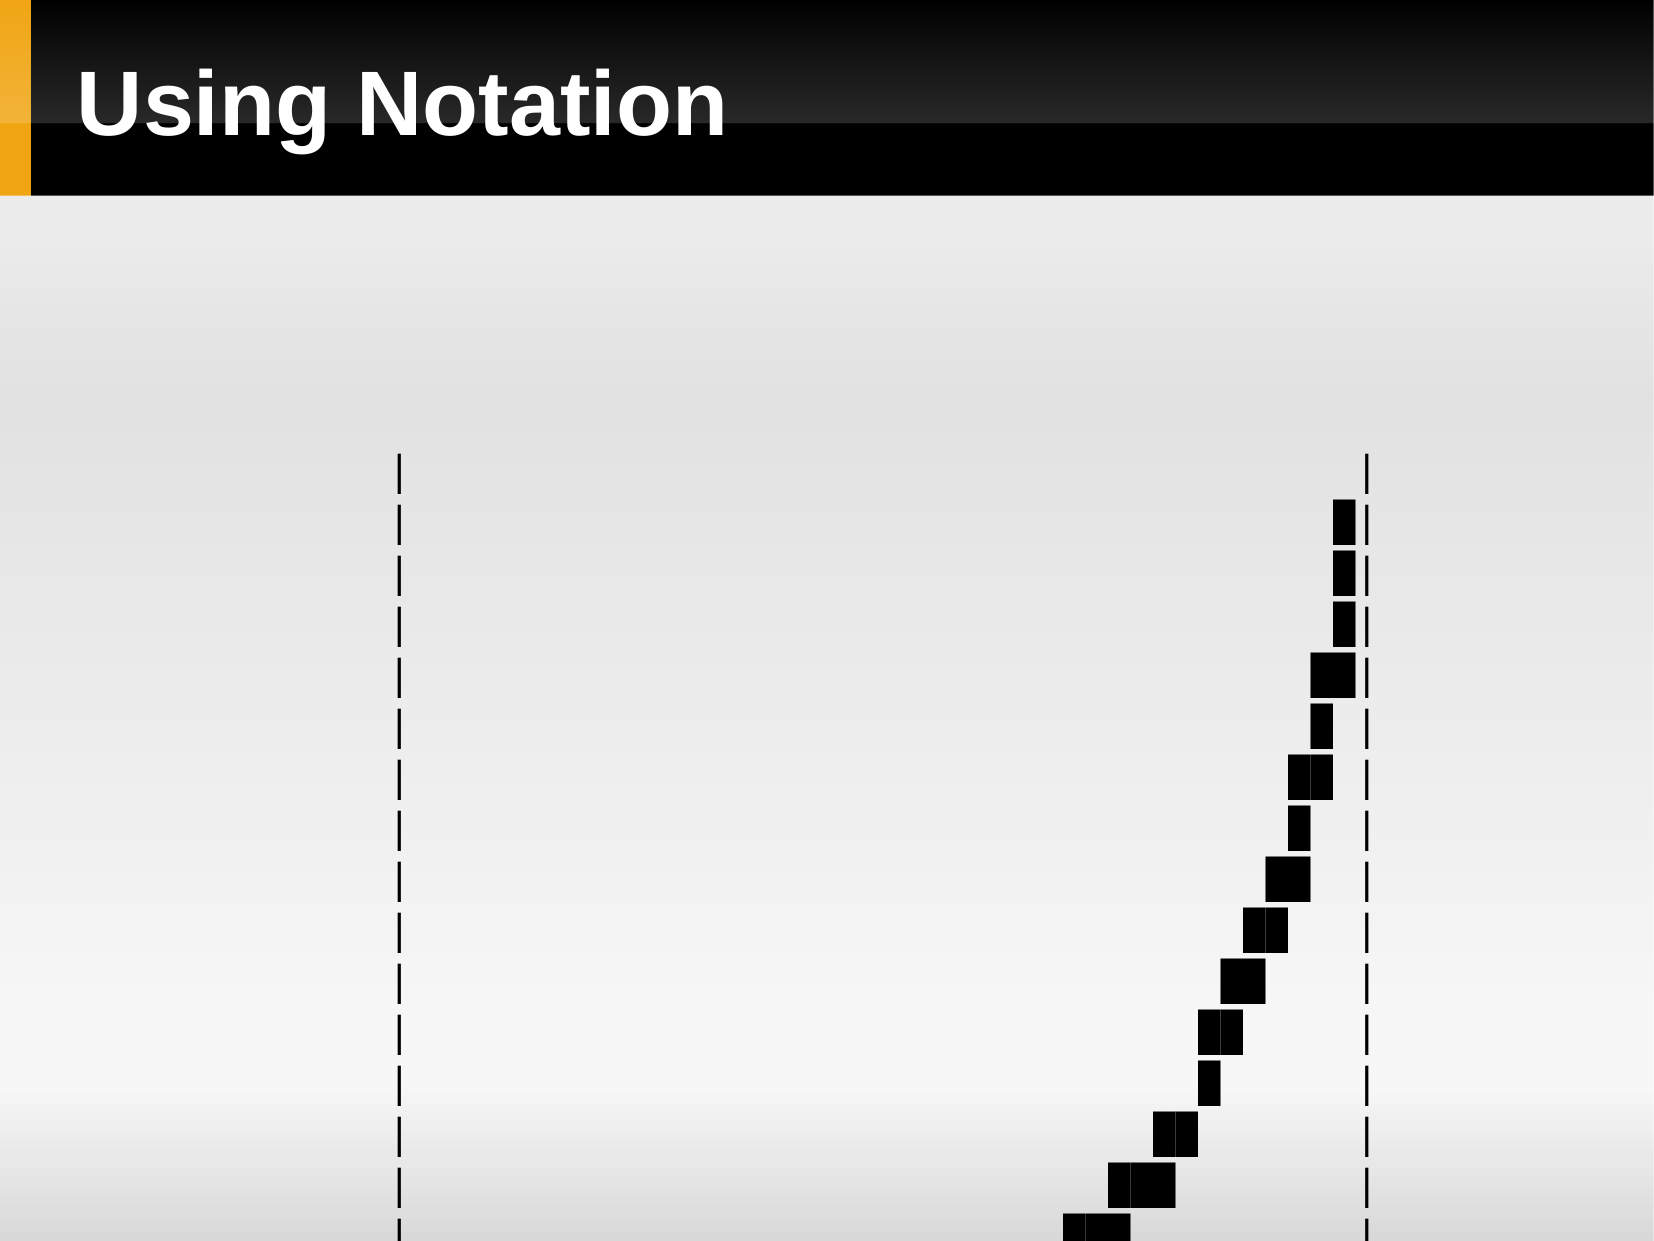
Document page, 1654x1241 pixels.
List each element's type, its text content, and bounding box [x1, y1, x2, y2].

text_box ⎥ ⎢ ⎥ █⎢ ⎥ █⎢ ⎥ █⎢ ⎥ ██⎢ ⎥ █ ⎢ ⎥ ██ ⎢ ⎥ █ ⎢ ⎥ ██ ⎢ ⎥ ██ ⎢ ⎥ ██ ⎢ ⎥ ██ ⎢ ⎥ █ ⎢ ⎥ ██ ⎢ ⎥ ███ ⎢ ⎥ ███ ⎢ ⎥ █████ ⎢ ⎥██████████████████████████ ⎢ [13, 234, 1641, 1172]
picture [0, 0, 1654, 1241]
title Using Notation [76, 0, 1565, 208]
